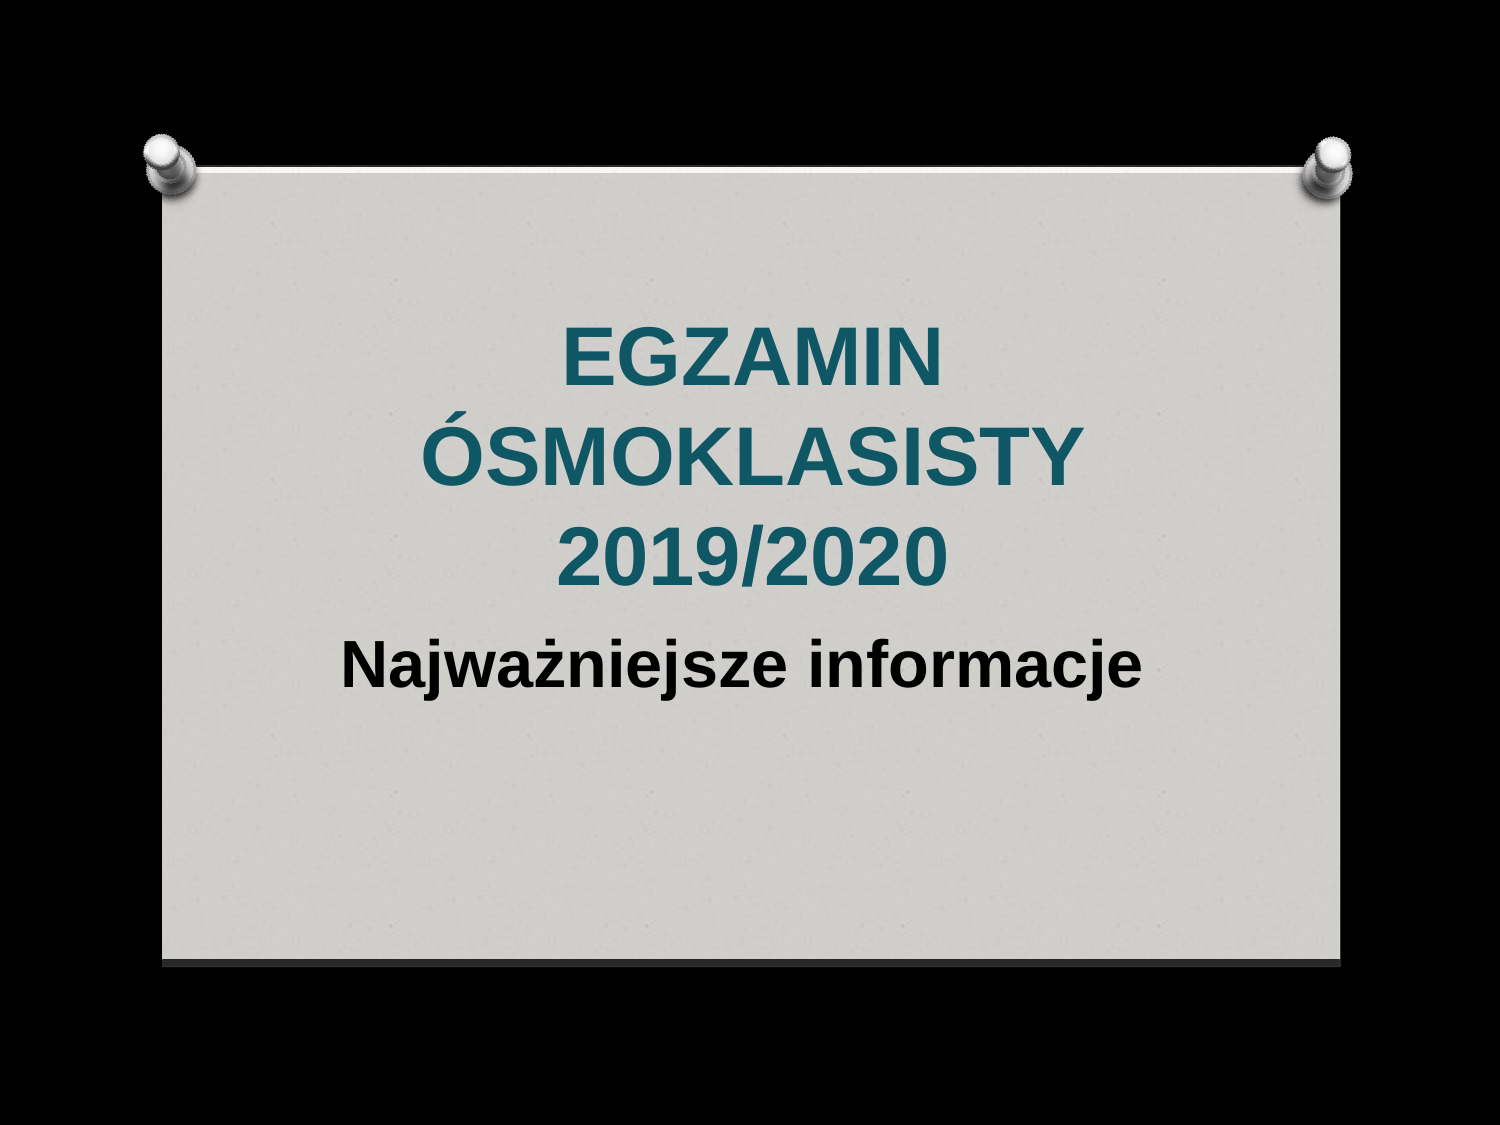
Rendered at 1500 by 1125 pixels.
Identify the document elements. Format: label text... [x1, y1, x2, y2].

subtitle Najważniejsze informacje [283, 612, 1221, 863]
title EGZAMIN ÓSMOKLASISTY 2019/2020 [283, 294, 1223, 595]
